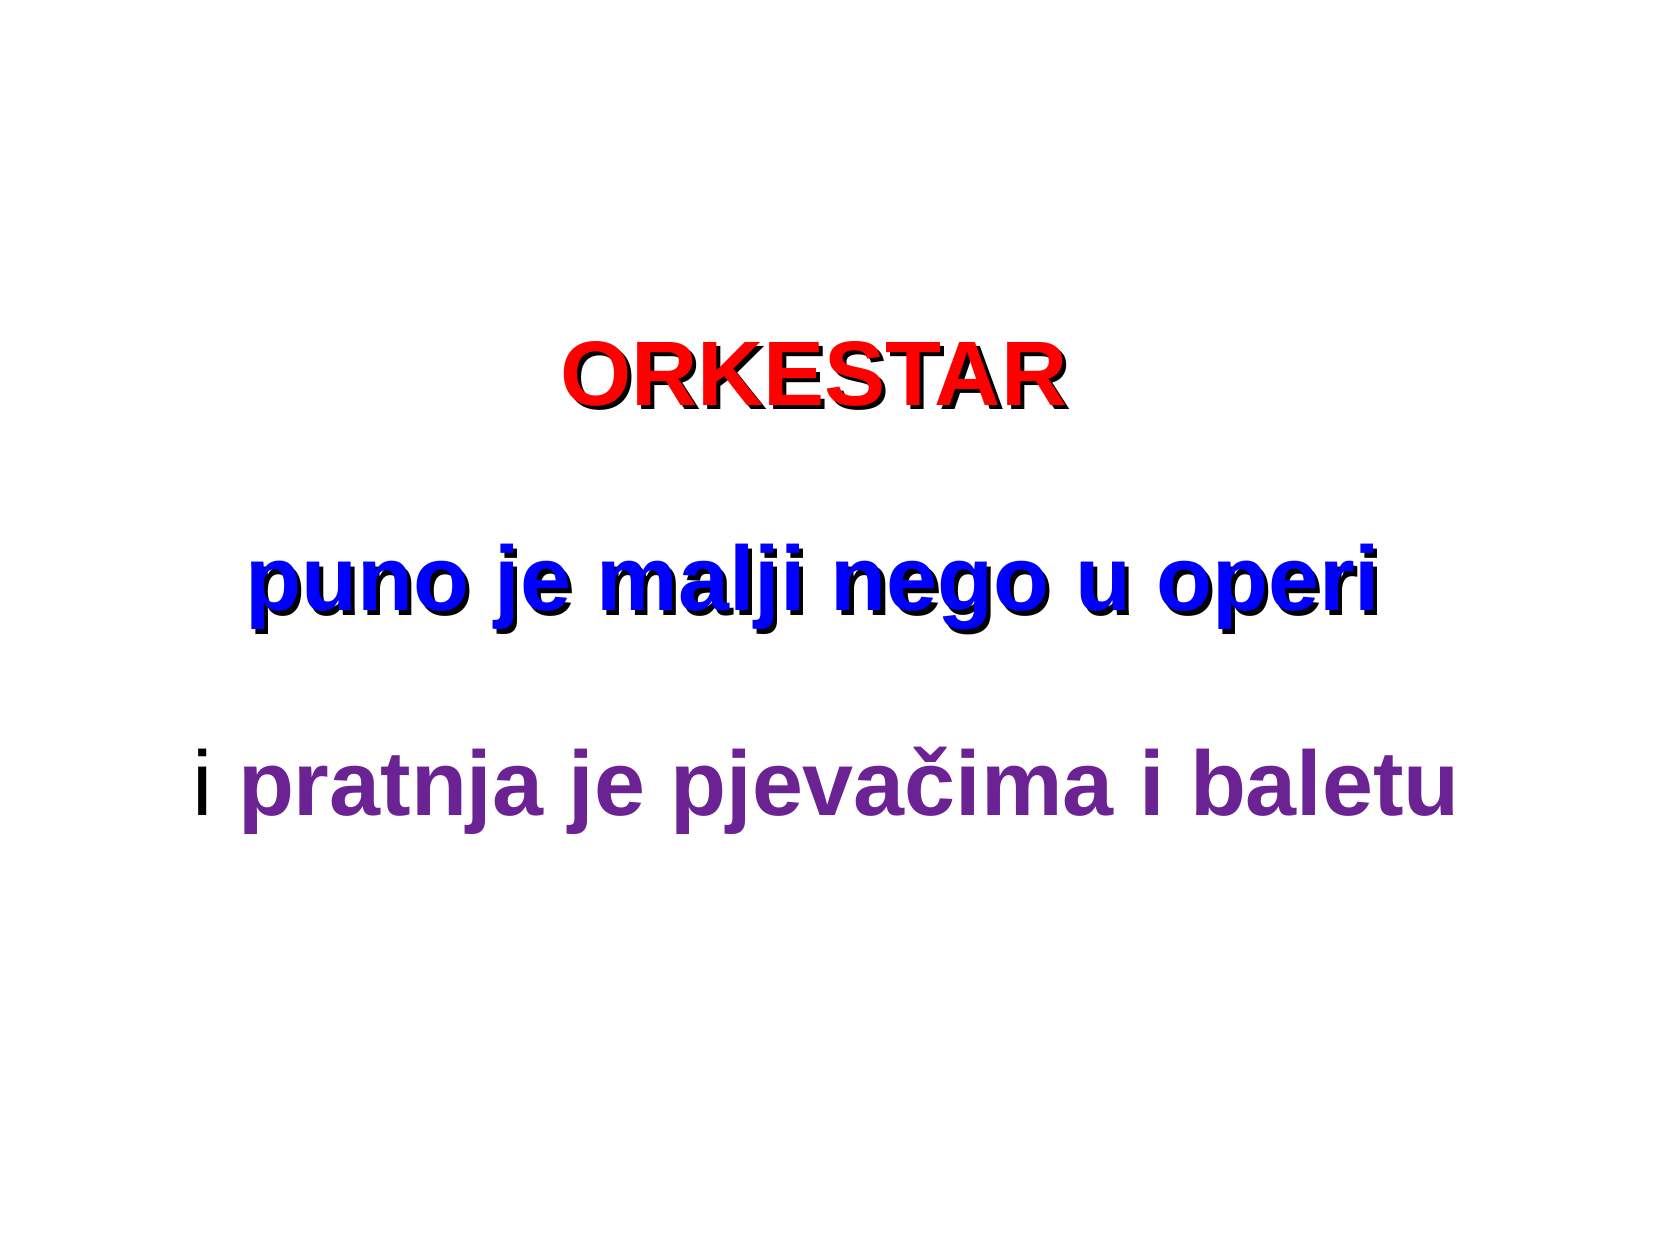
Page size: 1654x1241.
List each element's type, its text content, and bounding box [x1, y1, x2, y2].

subtitle ORKESTAR puno je malji nego u operi i pratnja je pjevačima i baletu [82, 49, 1571, 1109]
